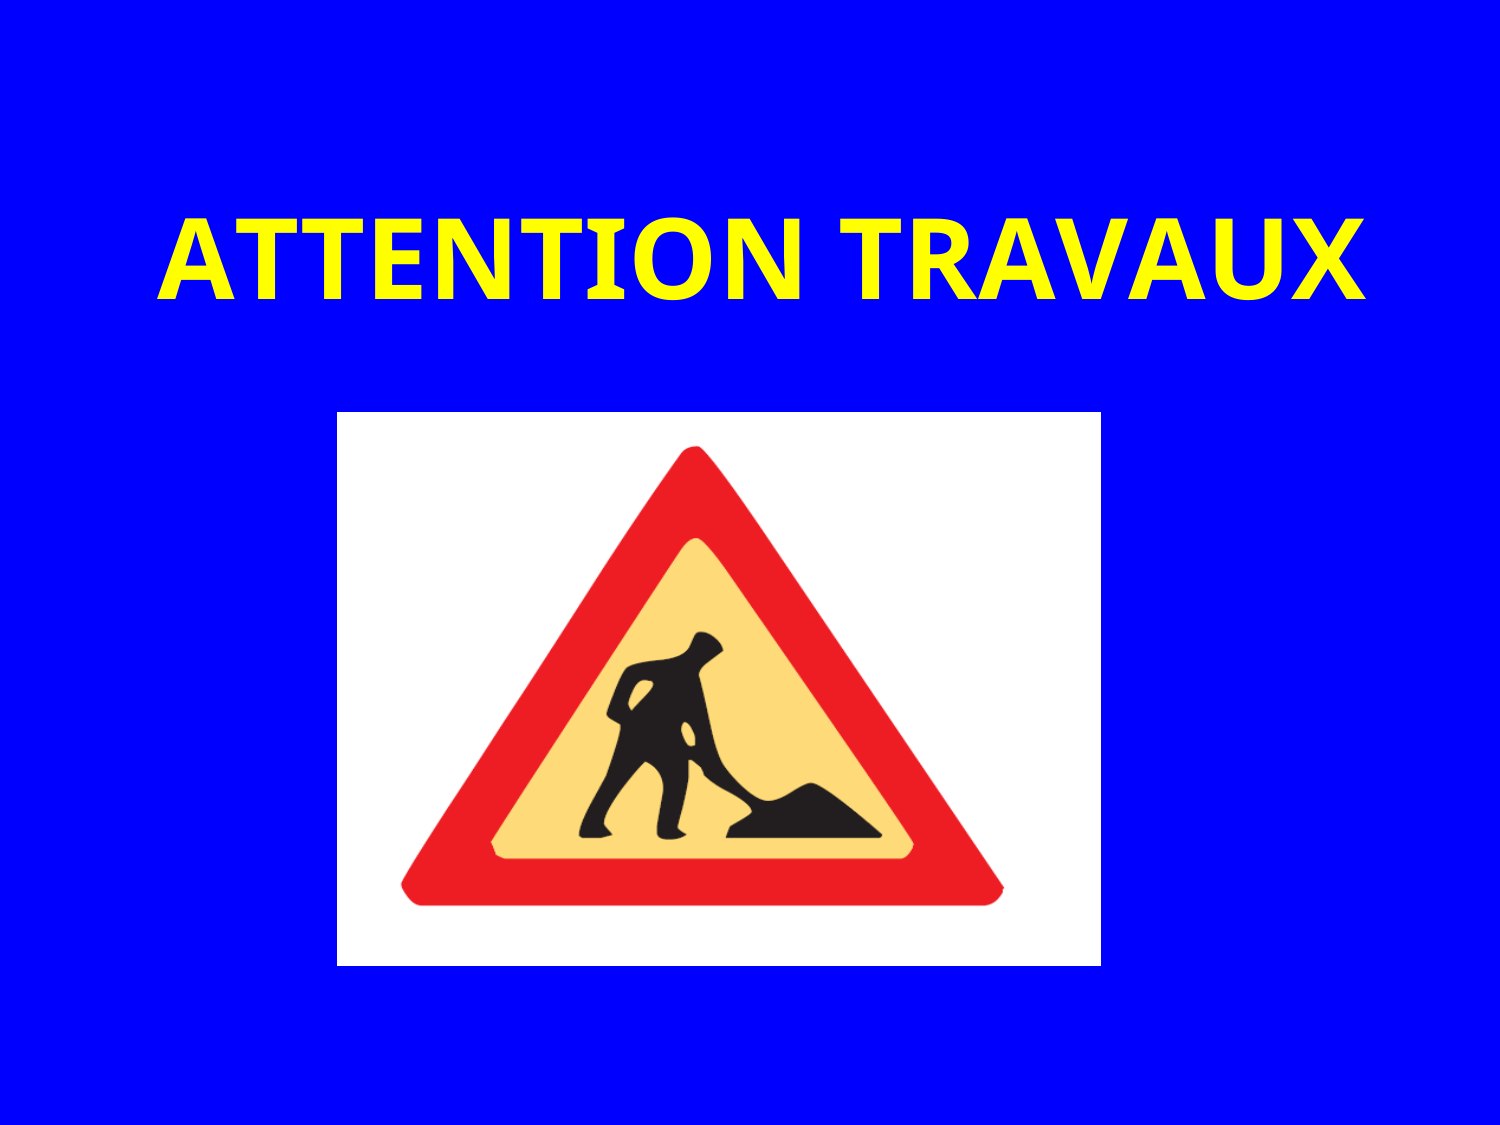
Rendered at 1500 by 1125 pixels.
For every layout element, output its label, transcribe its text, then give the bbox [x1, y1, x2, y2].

picture [337, 412, 1101, 966]
title ATTENTION TRAVAUX [24, 162, 1500, 351]
